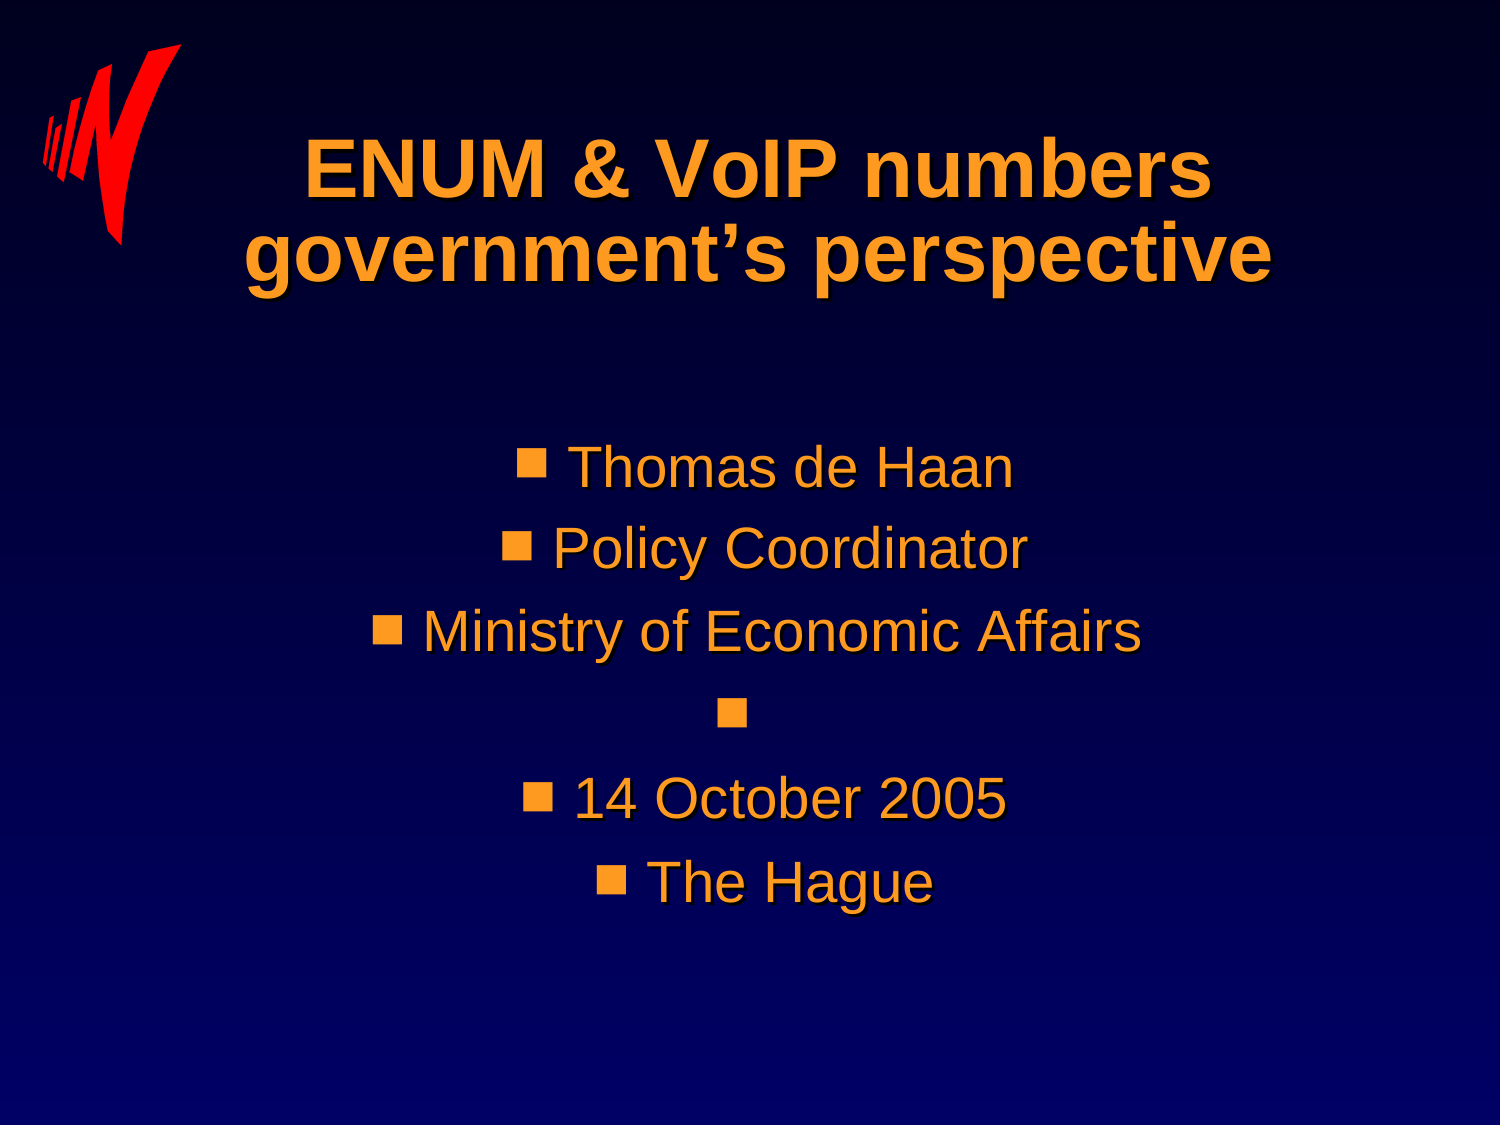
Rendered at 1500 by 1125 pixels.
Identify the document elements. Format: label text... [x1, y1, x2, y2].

title ENUM & VoIP numbers government’s perspective [76, 54, 1442, 374]
list Thomas de Haan Policy Coordinator Ministry of Economic Affairs 14 October 2005 The Hague [123, 444, 1412, 1059]
